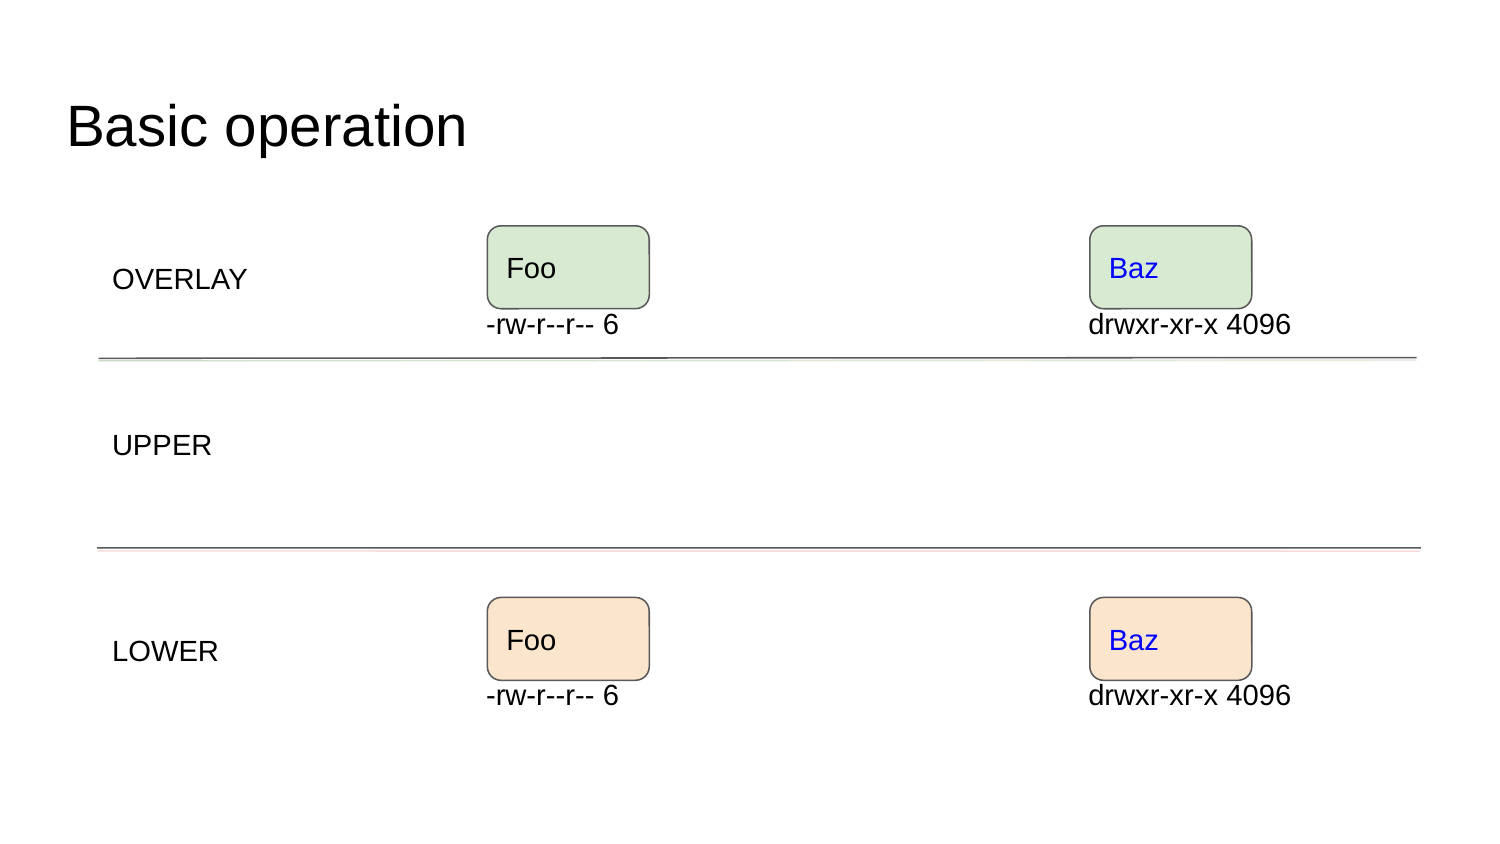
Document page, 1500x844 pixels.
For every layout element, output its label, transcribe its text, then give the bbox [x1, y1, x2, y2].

text_box Baz [1089, 225, 1252, 289]
text_box Baz [1089, 597, 1252, 661]
text_box drwxr-xr-x 4096 [1073, 661, 1309, 720]
text_box drwxr-xr-x 4096 [1073, 289, 1309, 348]
text_box OVERLAY [97, 245, 332, 329]
text_box Foo [487, 225, 650, 289]
title Basic operation [51, 72, 1449, 167]
text_box -rw-r--r-- 6 [470, 289, 666, 348]
text_box LOWER [97, 616, 332, 700]
text_box -rw-r--r-- 6 [470, 661, 666, 720]
text_box Foo [487, 597, 650, 661]
text_box UPPER [97, 411, 332, 495]
